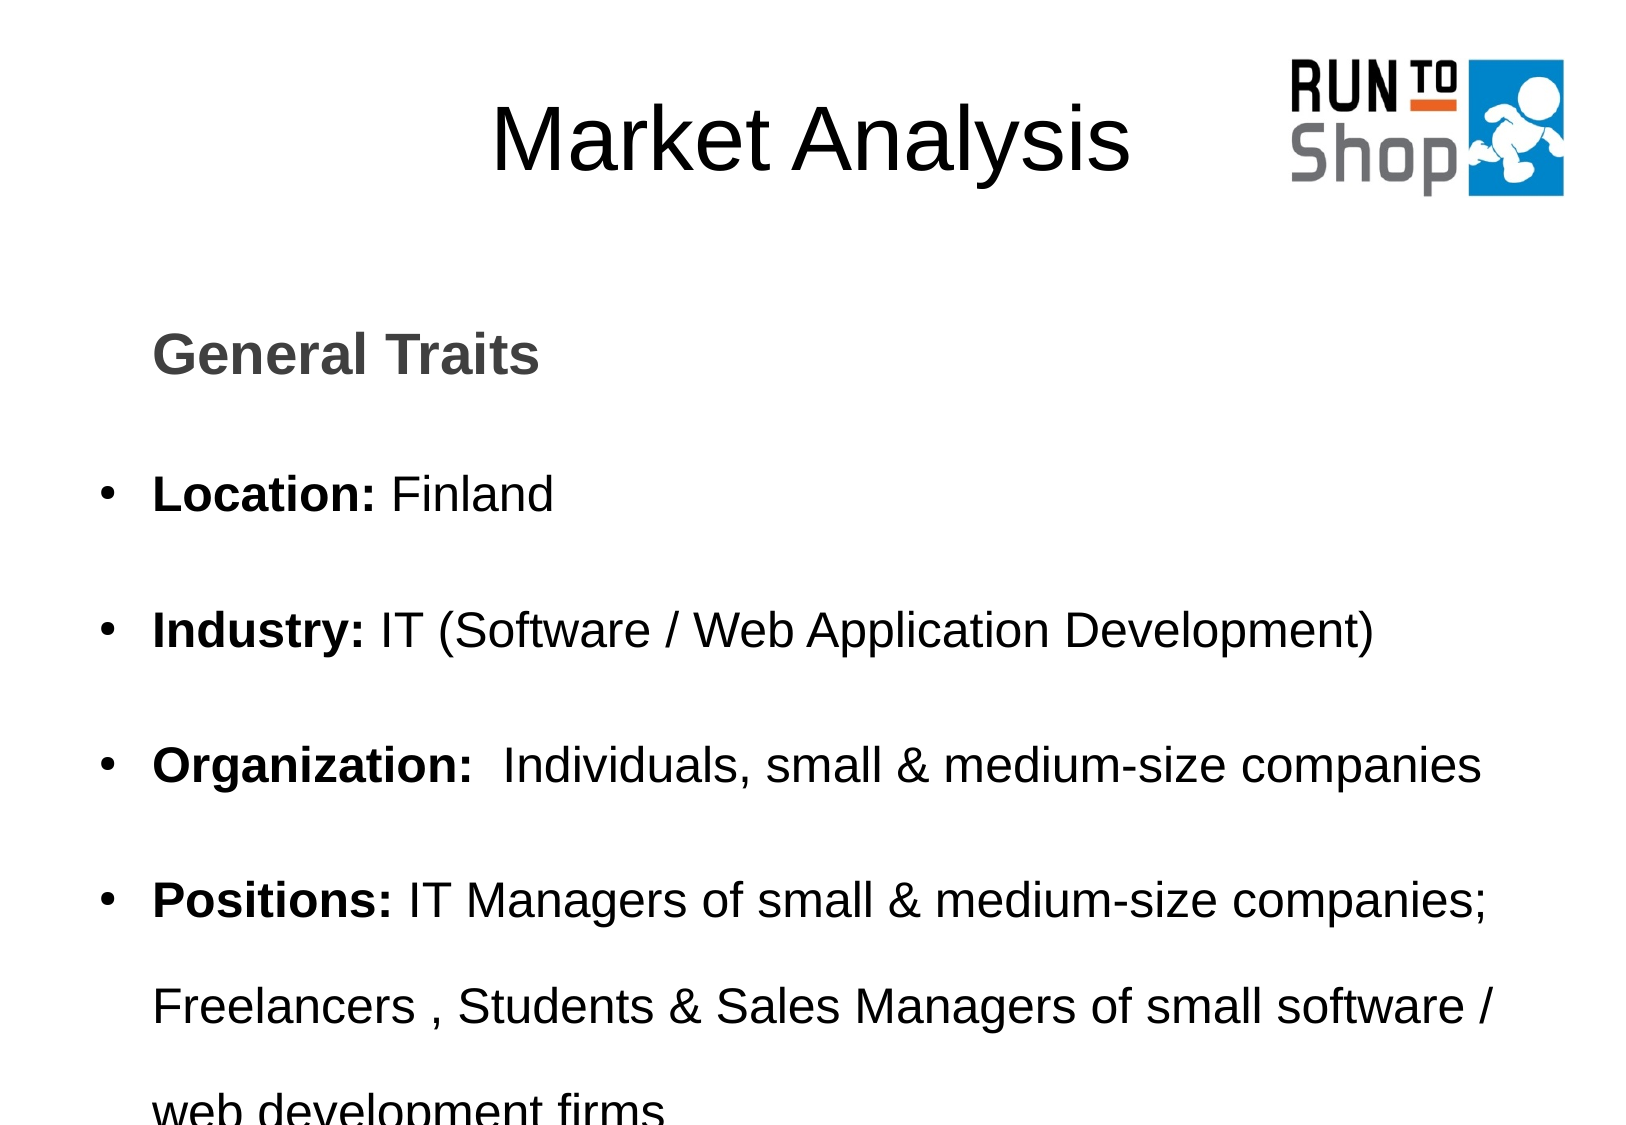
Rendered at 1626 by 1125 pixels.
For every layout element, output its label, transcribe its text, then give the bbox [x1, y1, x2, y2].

title Market Analysis [81, 51, 1544, 226]
list General Traits Location: Finland Industry: IT (Software / Web Application Development) Organization: Individuals, small & medium-size companies Positions: IT Managers of small & medium-size companies; Freelancers , Students & Sales Managers of small software / web development firms [81, 263, 1544, 1095]
picture [1288, 58, 1565, 198]
